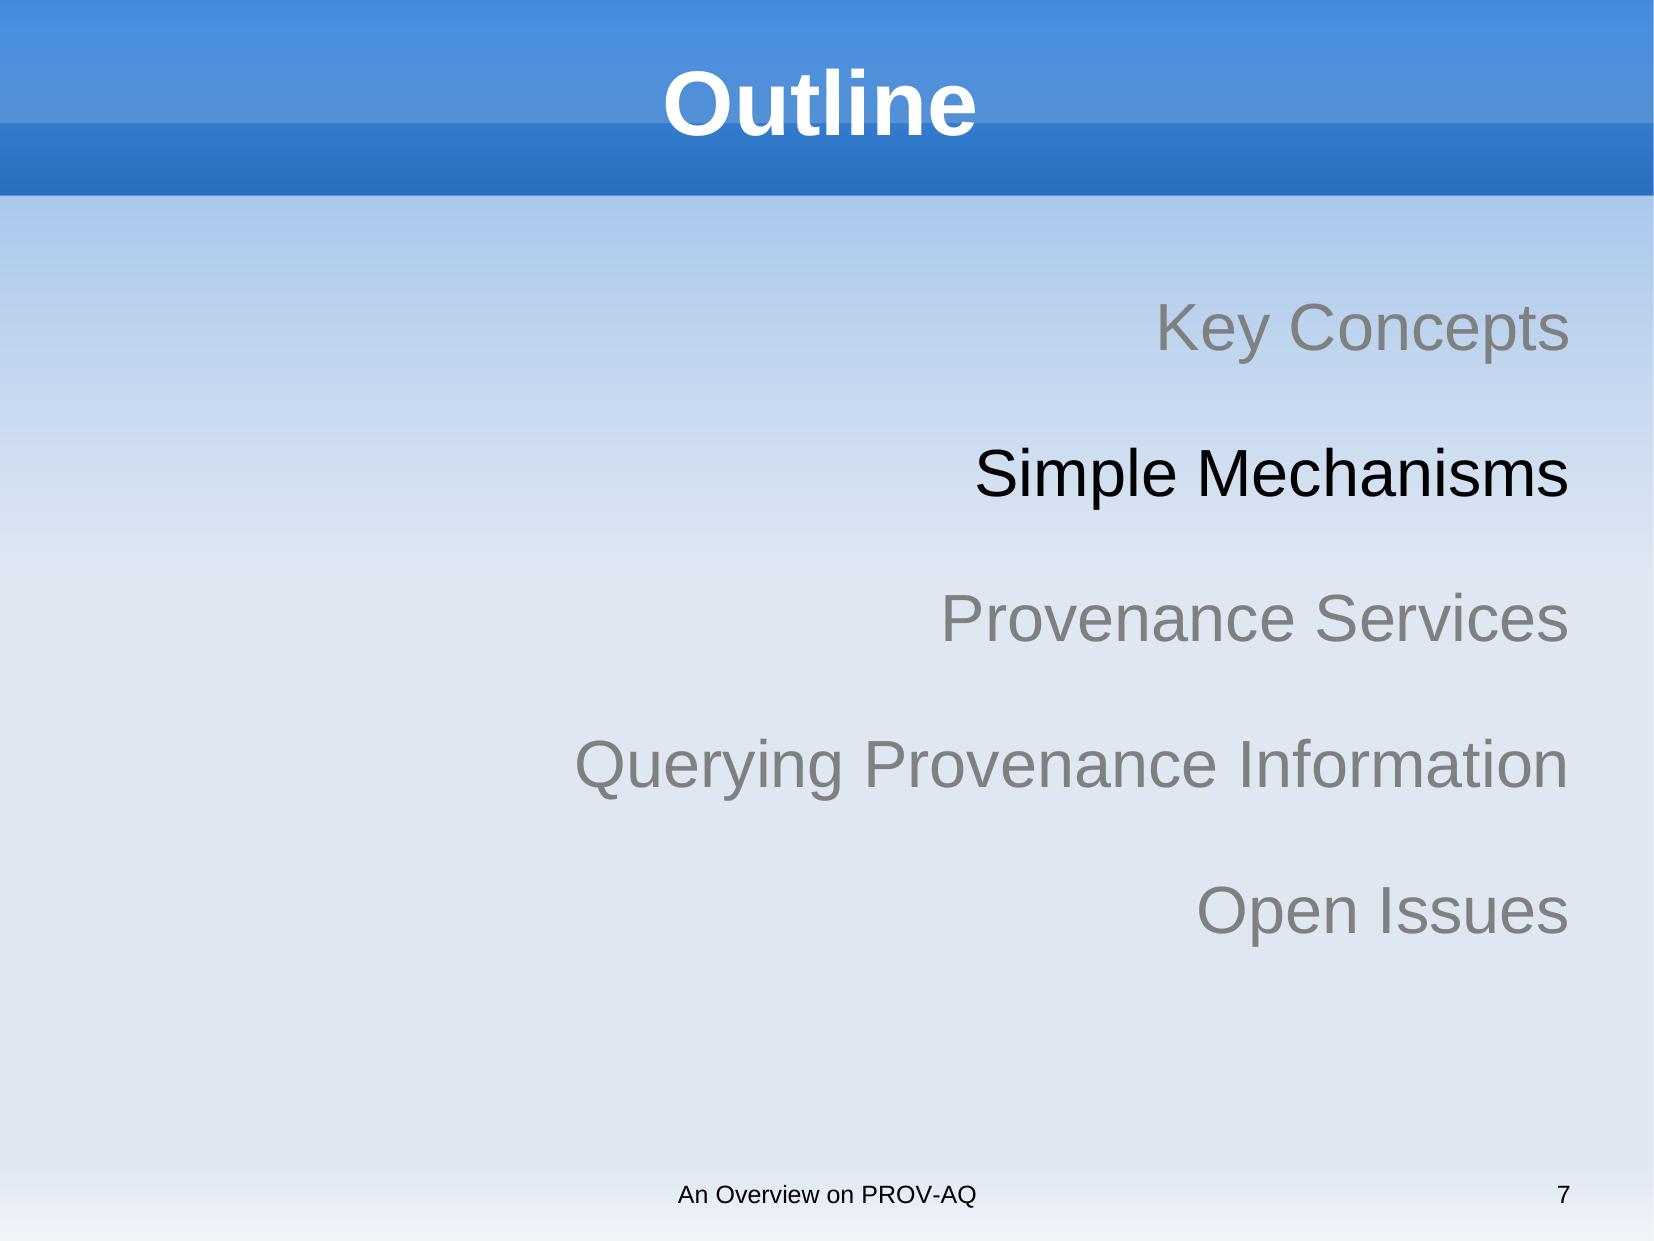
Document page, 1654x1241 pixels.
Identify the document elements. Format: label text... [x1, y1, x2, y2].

title Outline [76, 0, 1565, 208]
picture [0, 0, 1654, 1241]
list Key Concepts Simple Mechanisms Provenance Services Querying Provenance Information Open Issues [82, 290, 1571, 1109]
